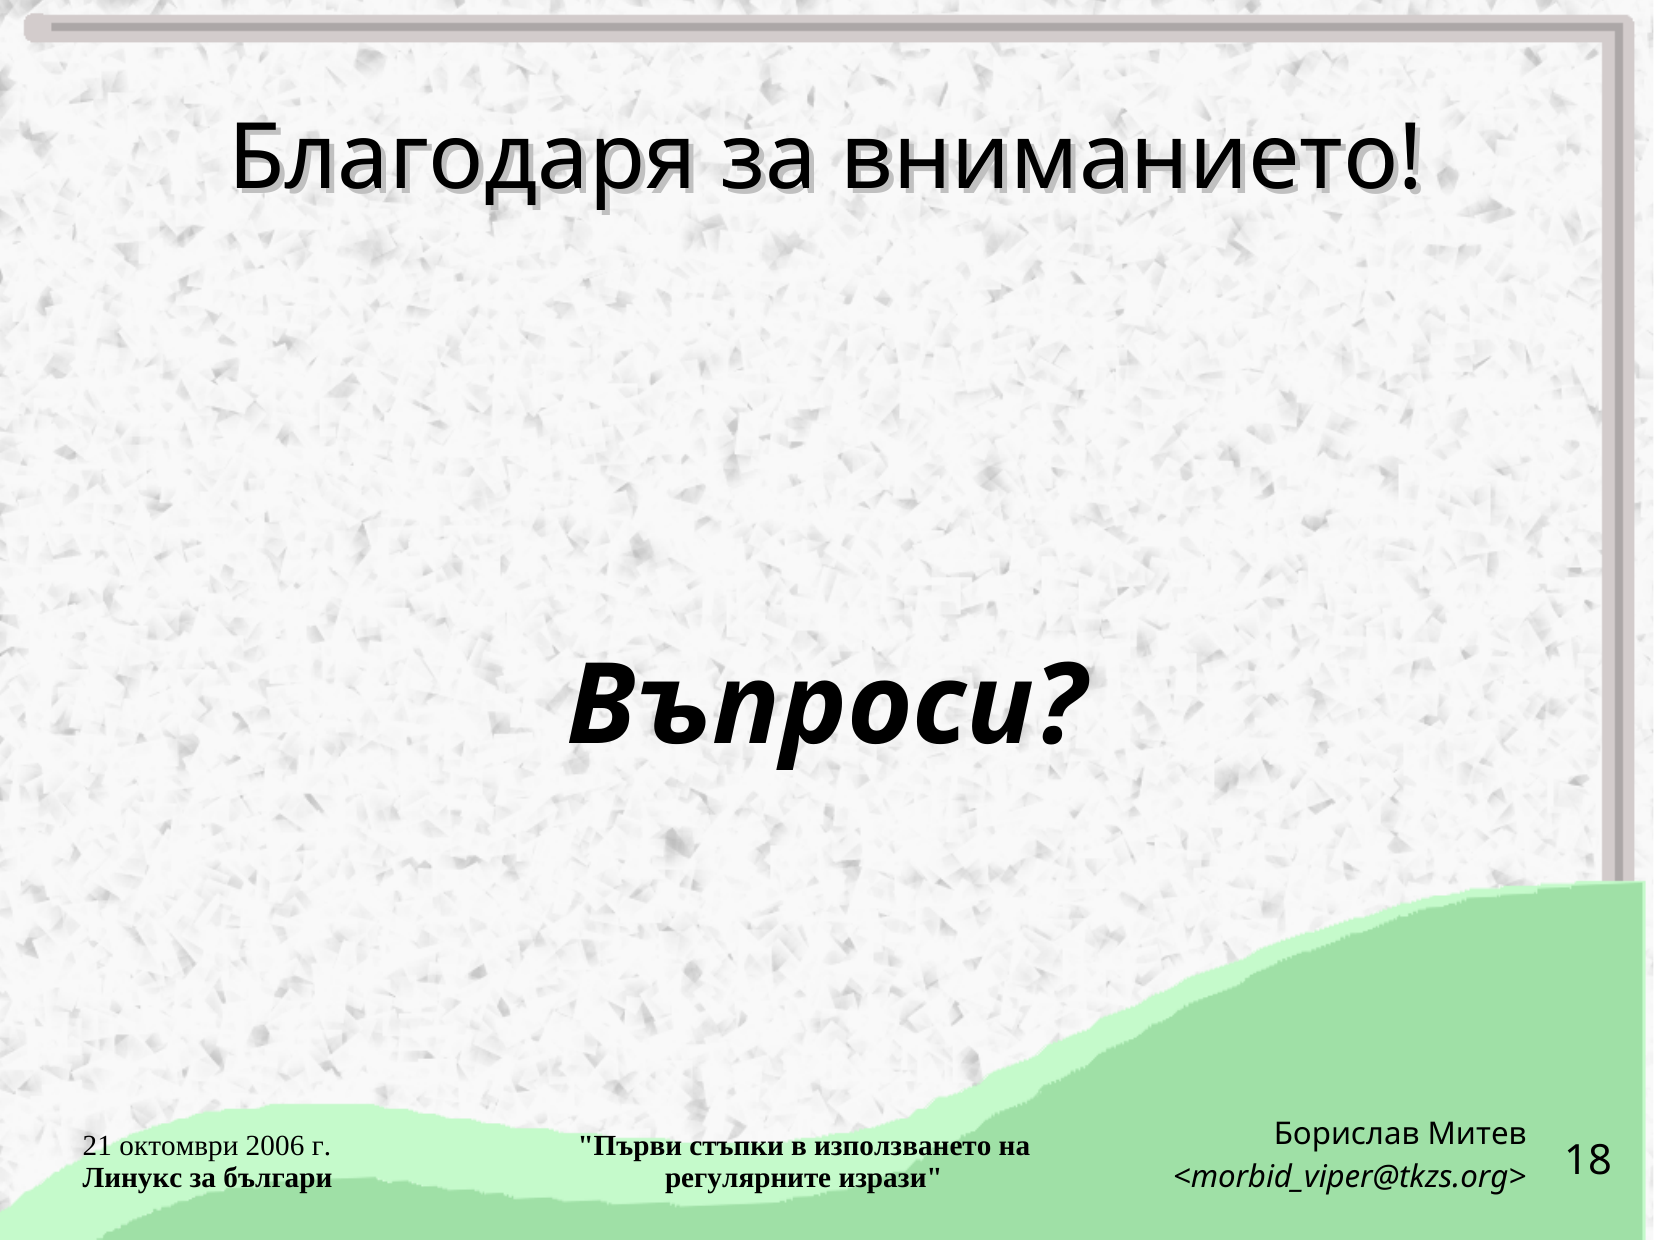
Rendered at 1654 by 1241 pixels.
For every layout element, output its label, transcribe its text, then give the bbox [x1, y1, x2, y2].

subtitle Въпроси? [82, 290, 1571, 1109]
picture [0, 0, 1654, 1240]
title Благодаря за вниманието! [82, 49, 1571, 257]
